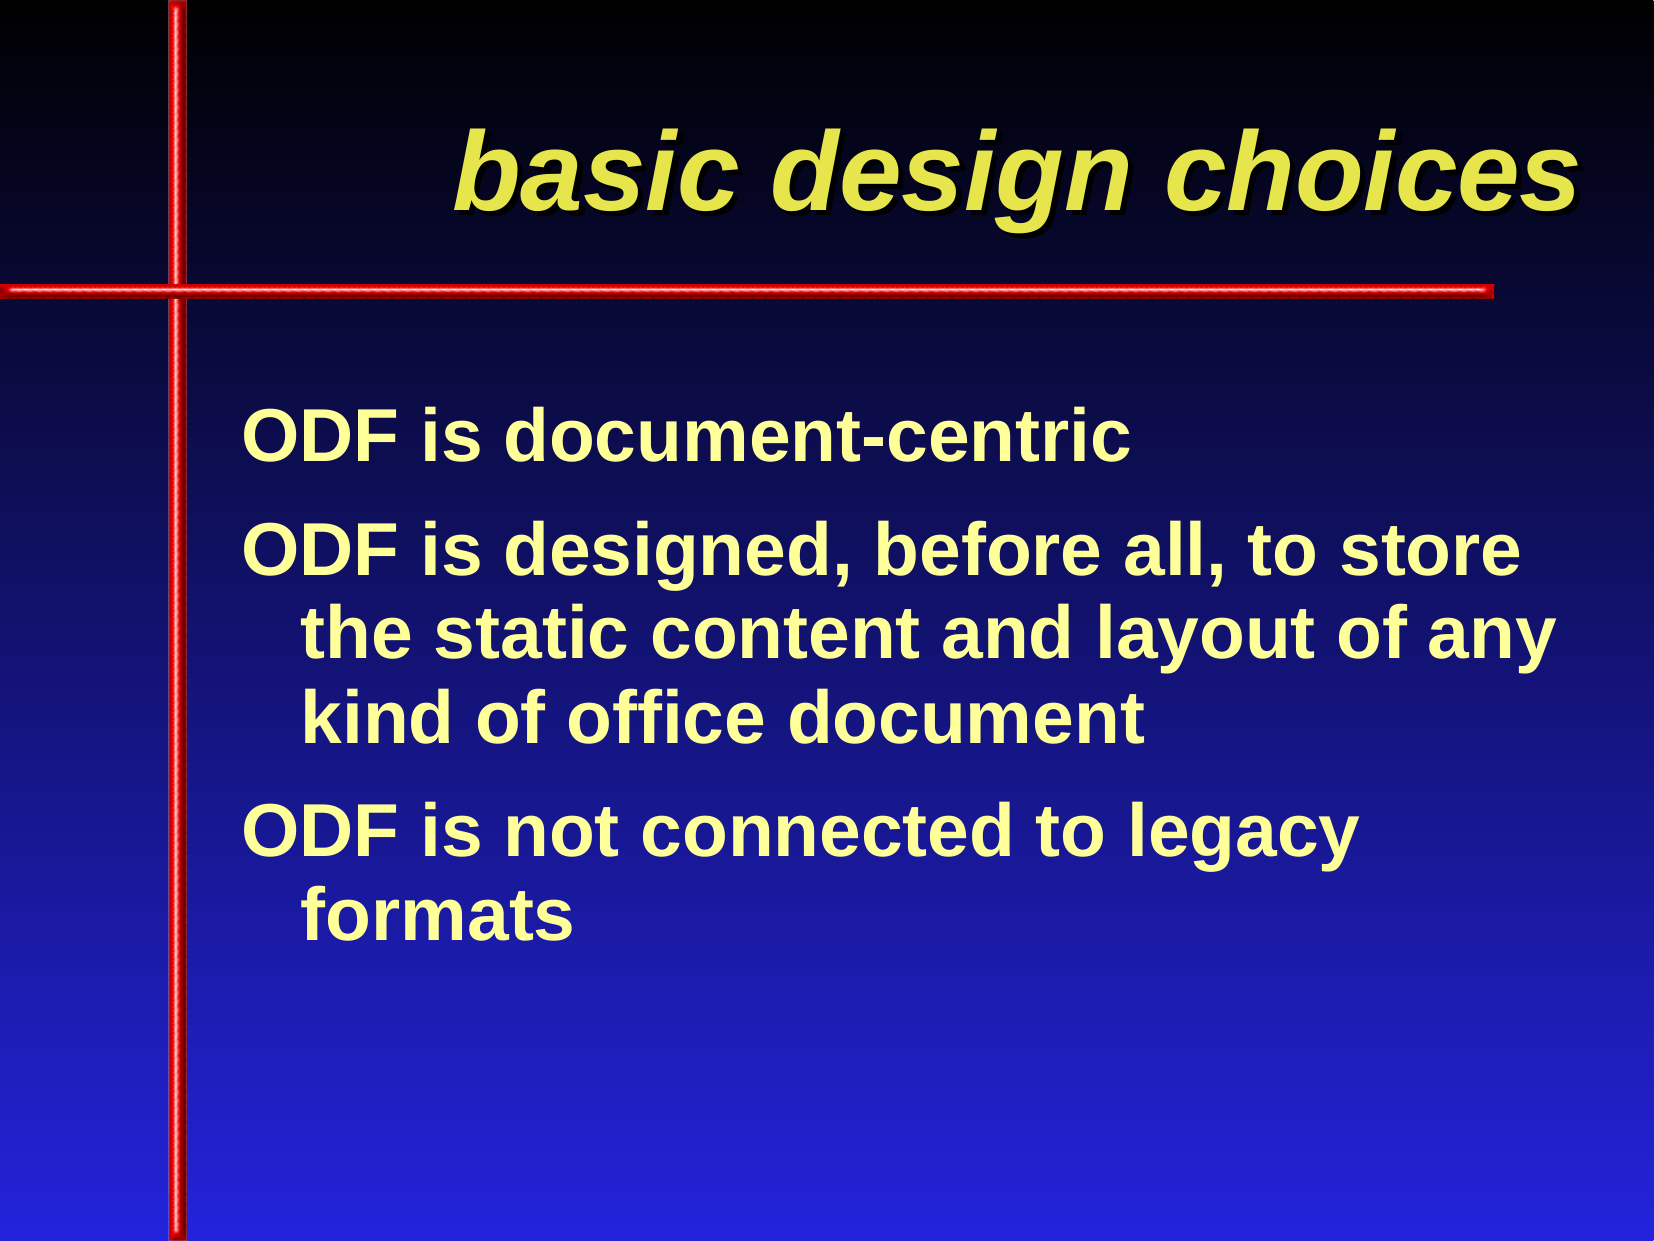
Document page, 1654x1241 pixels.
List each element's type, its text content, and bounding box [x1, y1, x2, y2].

list ODF is document-centric ODF is designed, before all, to store the static content and layout of any kind of office document ODF is not connected to legacy formats [241, 393, 1601, 1175]
title basic design choices [171, 30, 1584, 313]
picture [0, 1, 186, 1240]
